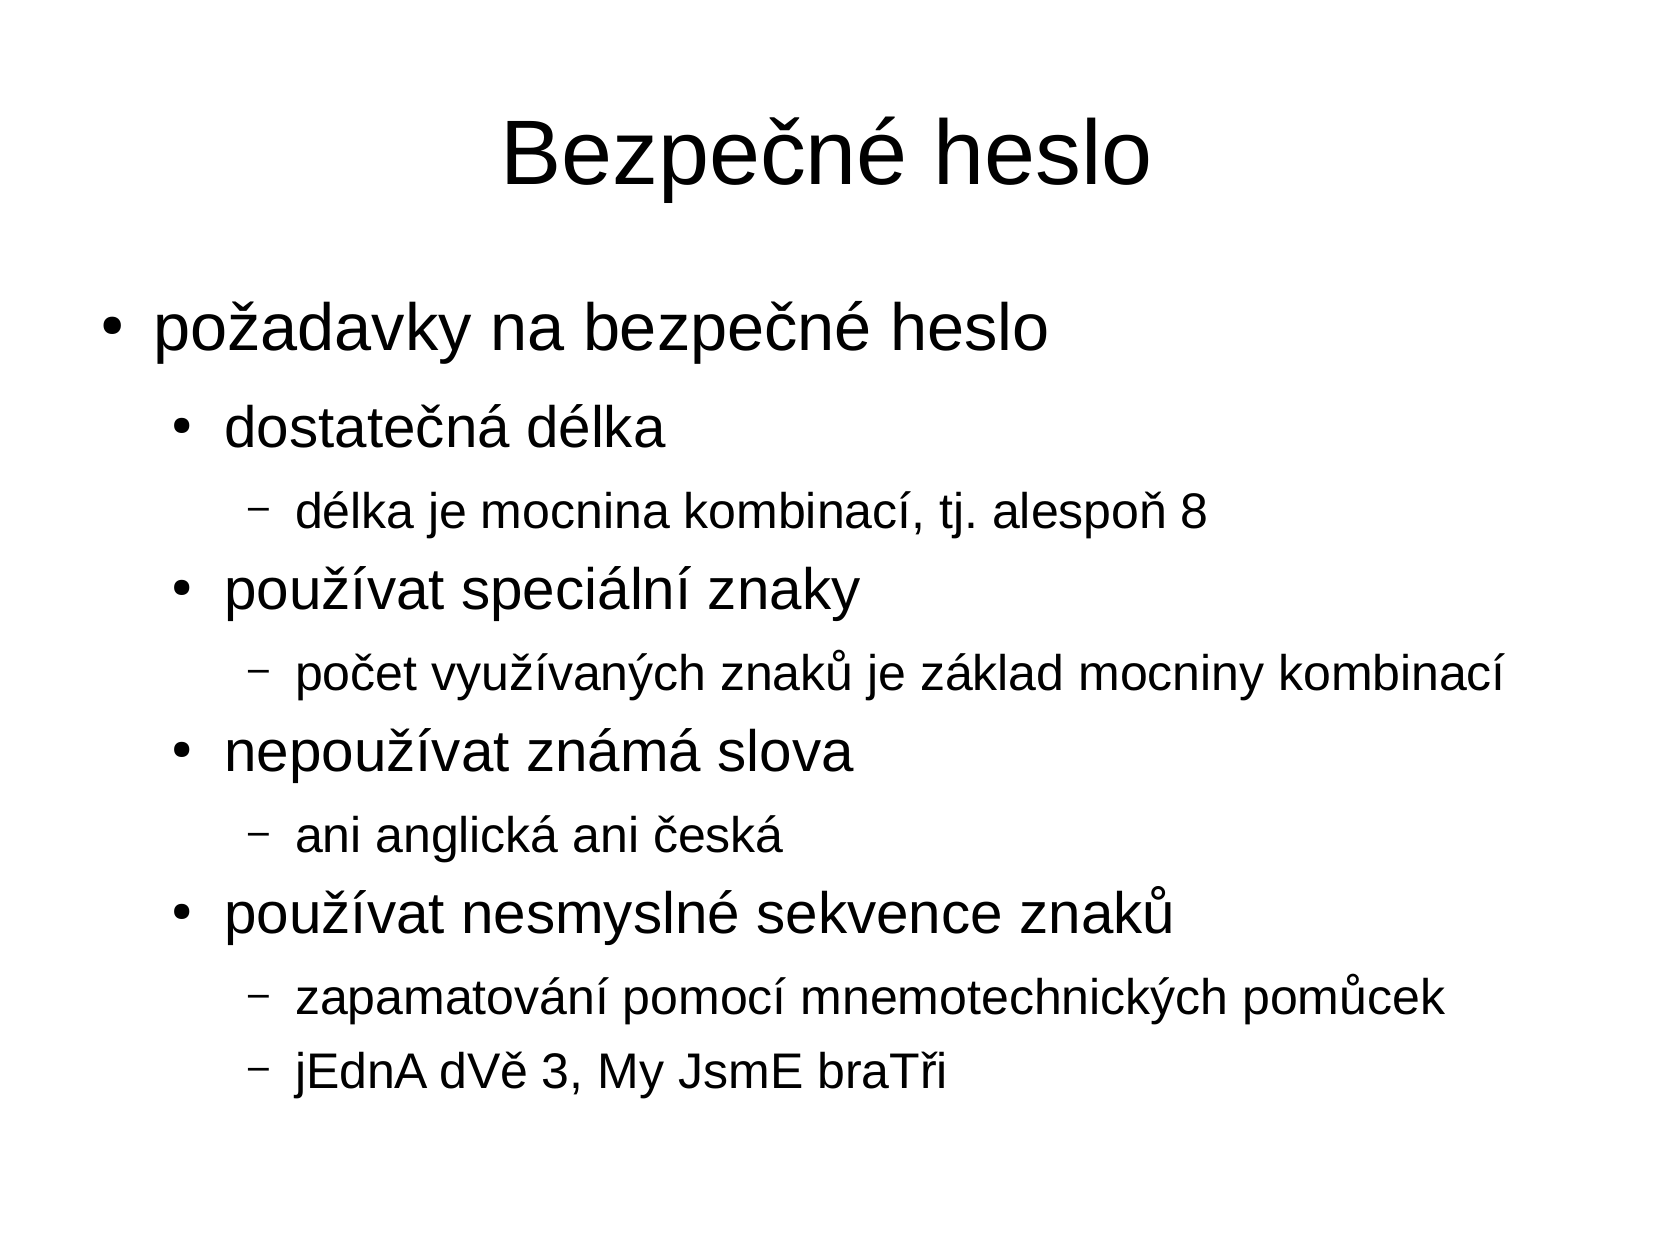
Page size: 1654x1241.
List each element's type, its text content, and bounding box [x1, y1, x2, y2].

list požadavky na bezpečné heslo dostatečná délka délka je mocnina kombinací, tj. alespoň 8 používat speciální znaky počet využívaných znaků je základ mocniny kombinací nepoužívat známá slova ani anglická ani česká používat nesmyslné sekvence znaků zapamatování pomocí mnemotechnických pomůcek jEdnA dVě 3, My JsmE braTři [82, 290, 1571, 1109]
title Bezpečné heslo [82, 49, 1571, 257]
